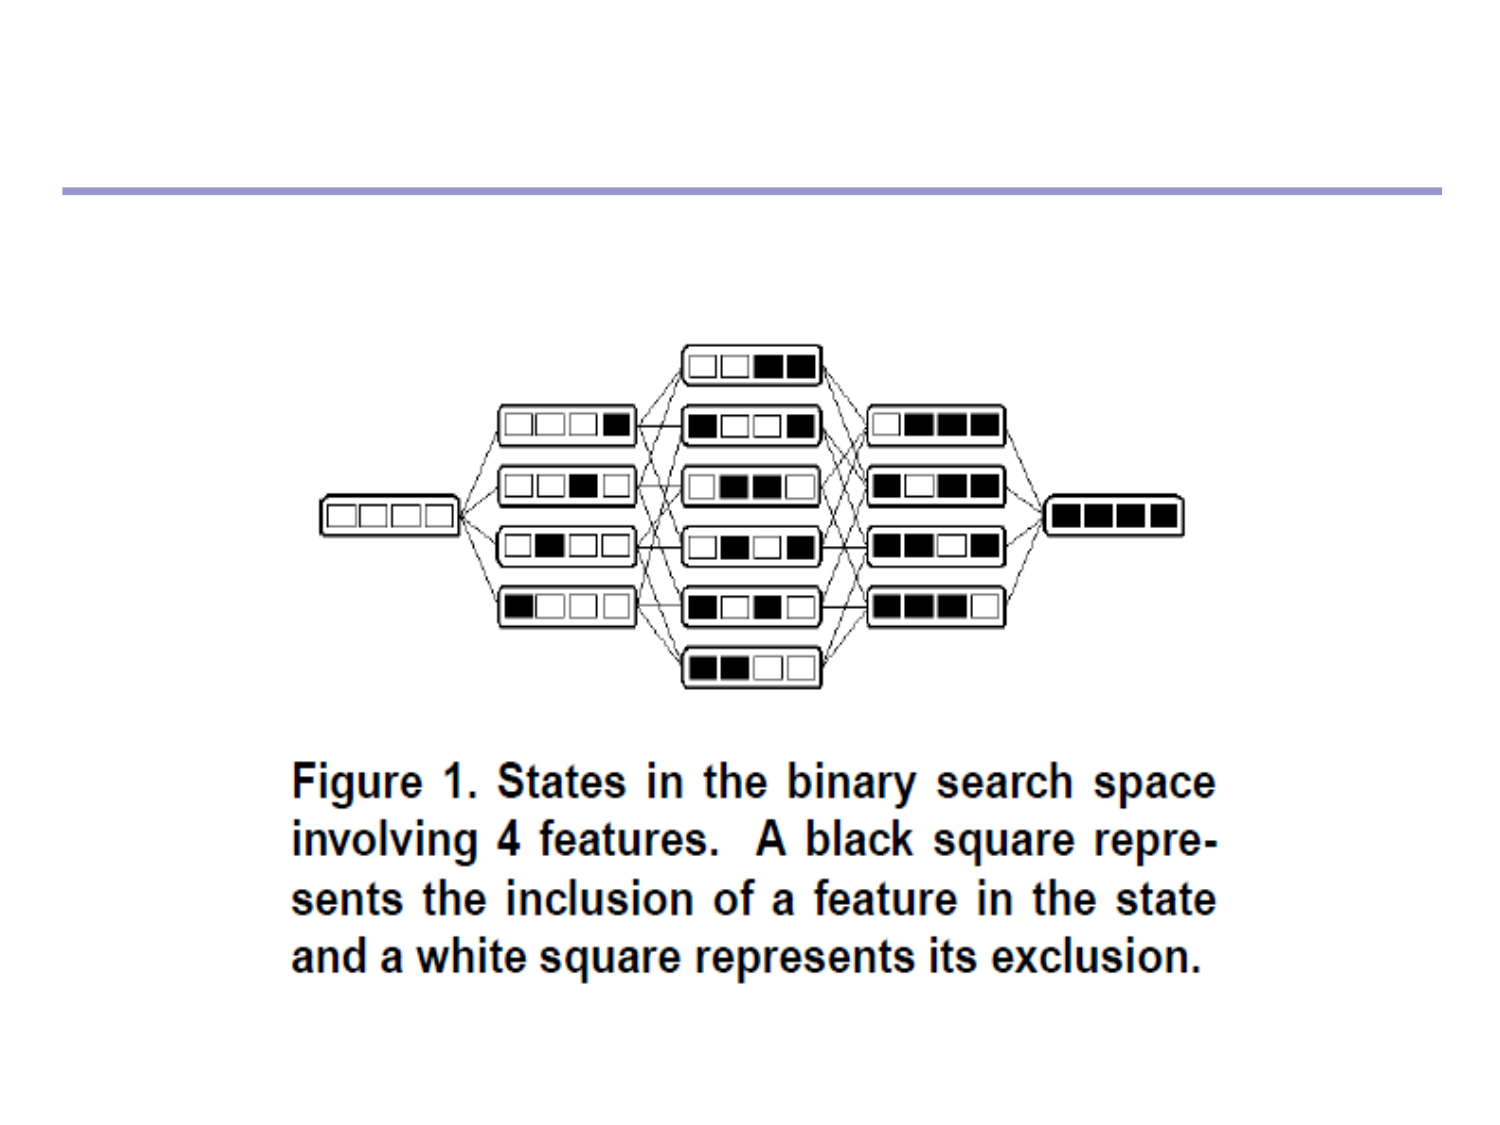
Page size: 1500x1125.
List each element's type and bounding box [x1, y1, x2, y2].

picture [276, 315, 1242, 1003]
